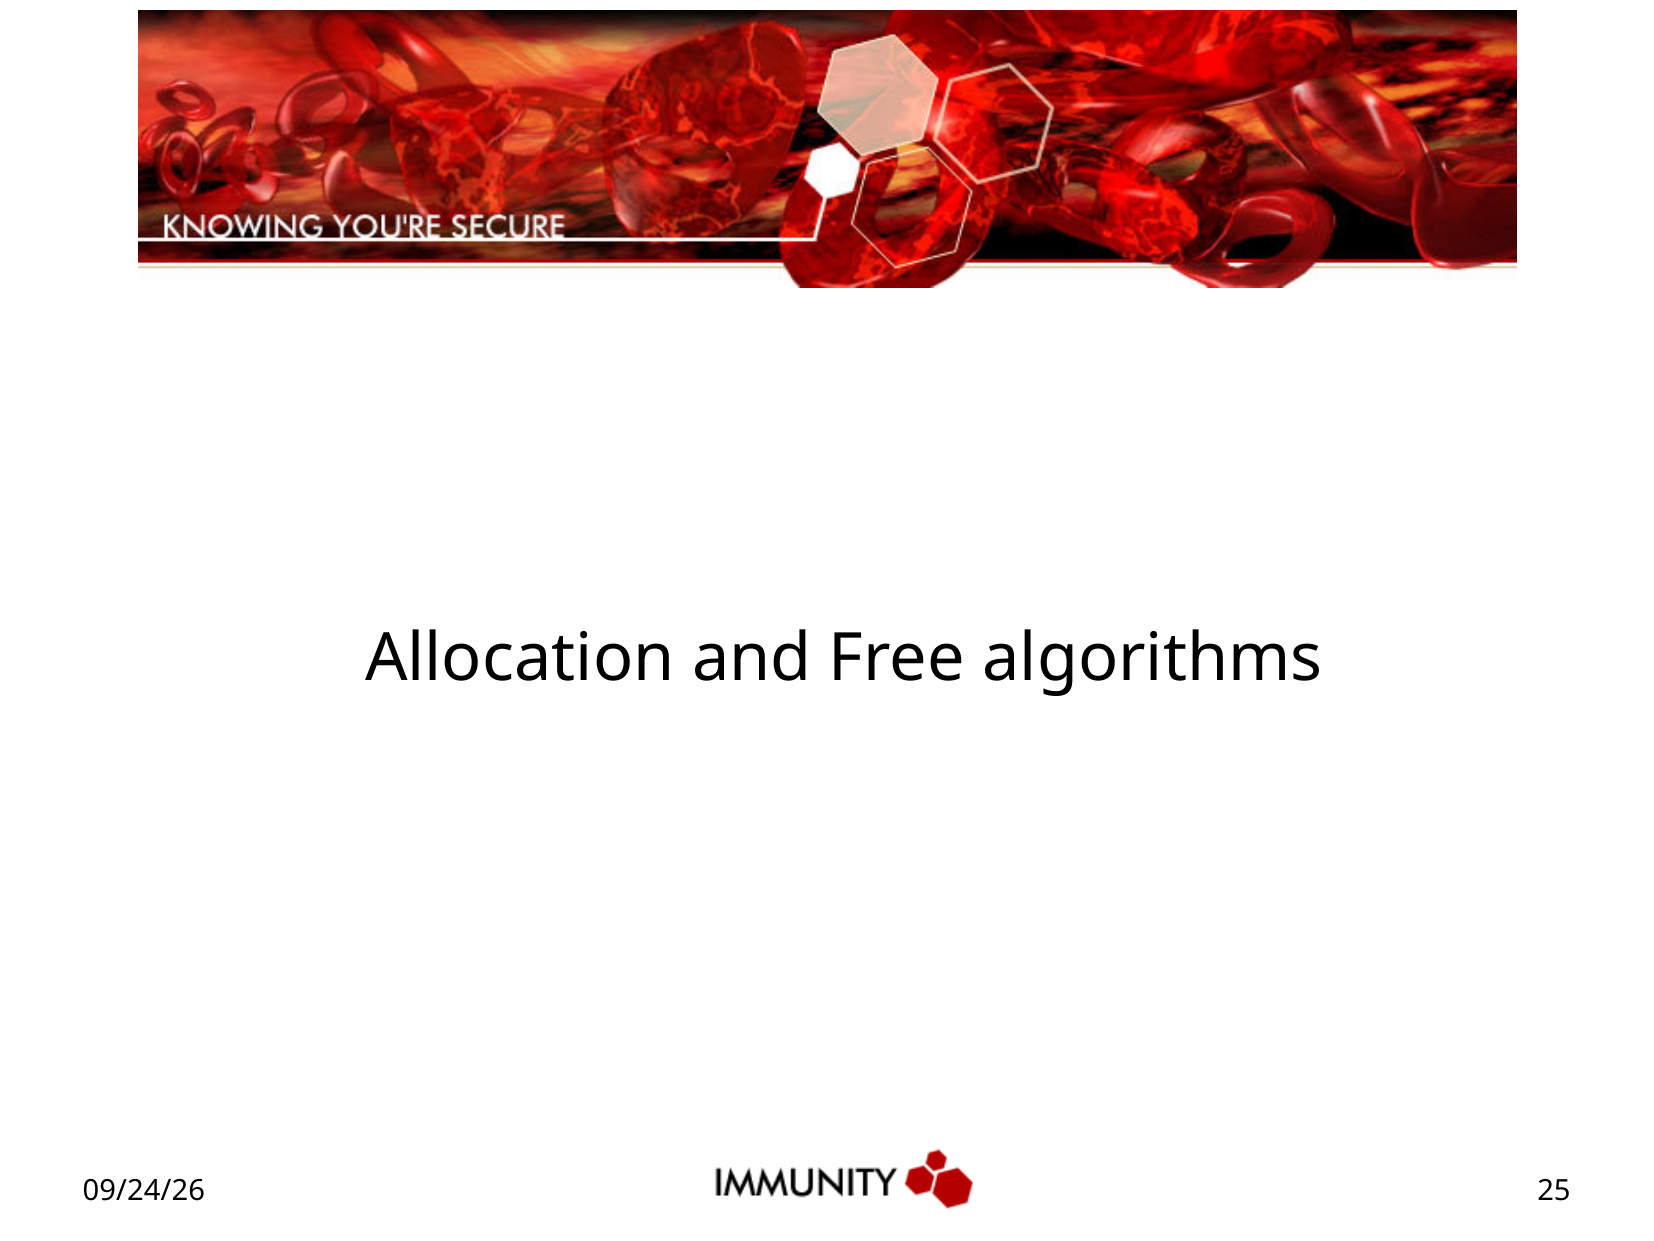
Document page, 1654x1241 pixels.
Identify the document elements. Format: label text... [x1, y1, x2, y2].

subtitle Allocation and Free algorithms [82, 297, 1571, 1102]
picture [138, 10, 1517, 288]
picture [694, 1130, 984, 1235]
